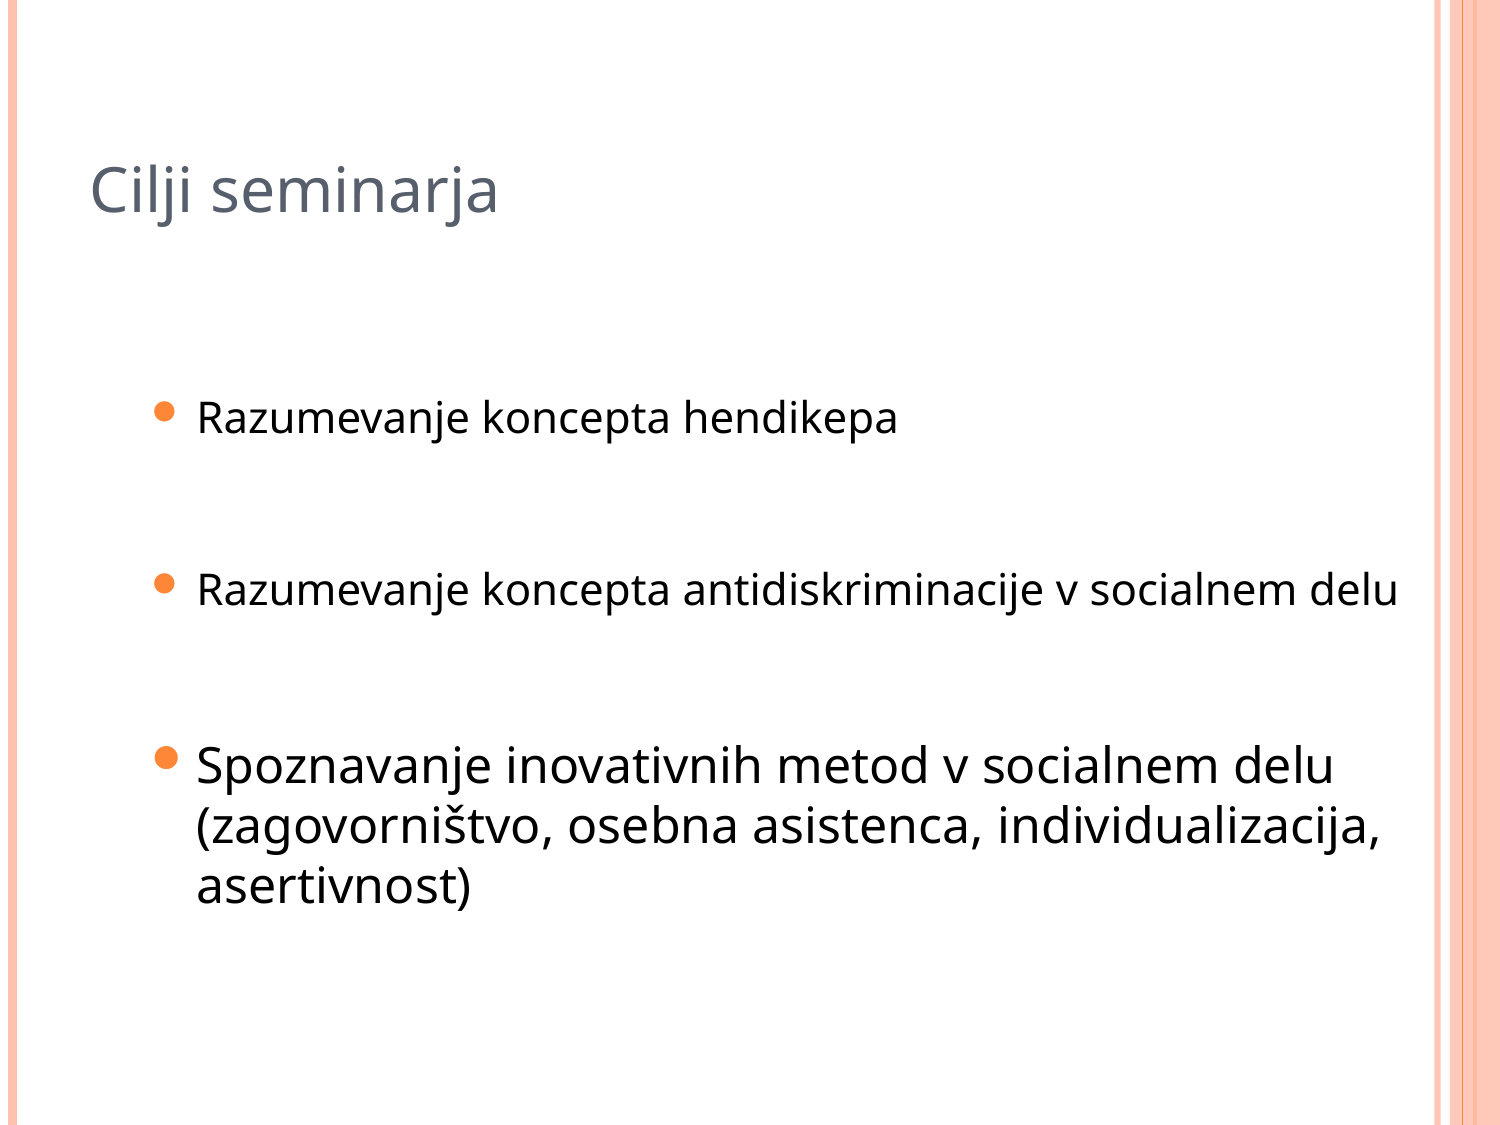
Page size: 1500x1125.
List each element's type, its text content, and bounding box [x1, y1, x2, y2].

title Cilji seminarja [75, 45, 1300, 233]
list Razumevanje koncepta hendikepa Razumevanje koncepta antidiskriminacije v socialnem delu Spoznavanje inovativnih metod v socialnem delu (zagovorništvo, osebna asistenca, individualizacija, asertivnost) [76, 382, 1427, 1125]
